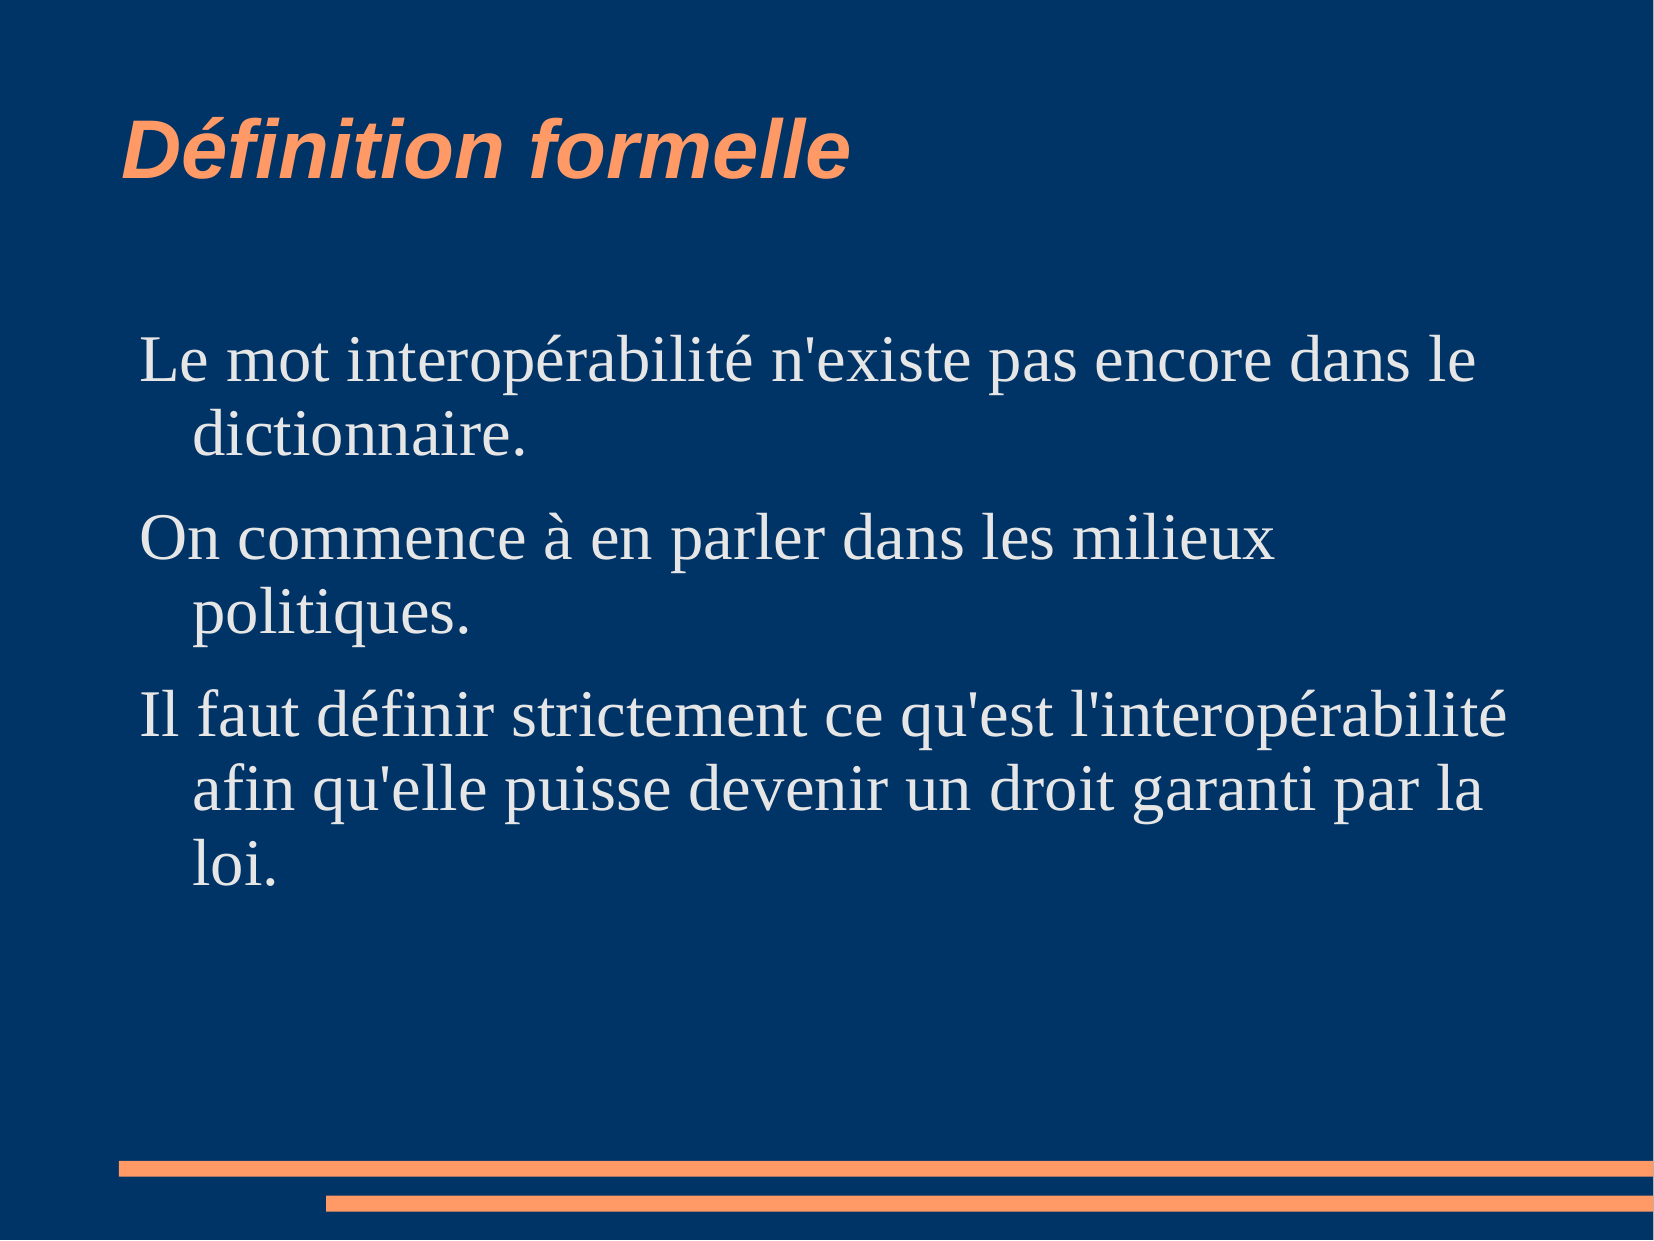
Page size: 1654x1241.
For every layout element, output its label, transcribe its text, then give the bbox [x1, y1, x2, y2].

title Définition formelle [121, 46, 1534, 254]
list Le mot interopérabilité n'existe pas encore dans le dictionnaire. On commence à en parler dans les milieux politiques. Il faut définir strictement ce qu'est l'interopérabilité afin qu'elle puisse devenir un droit garanti par la loi. [121, 322, 1561, 1132]
